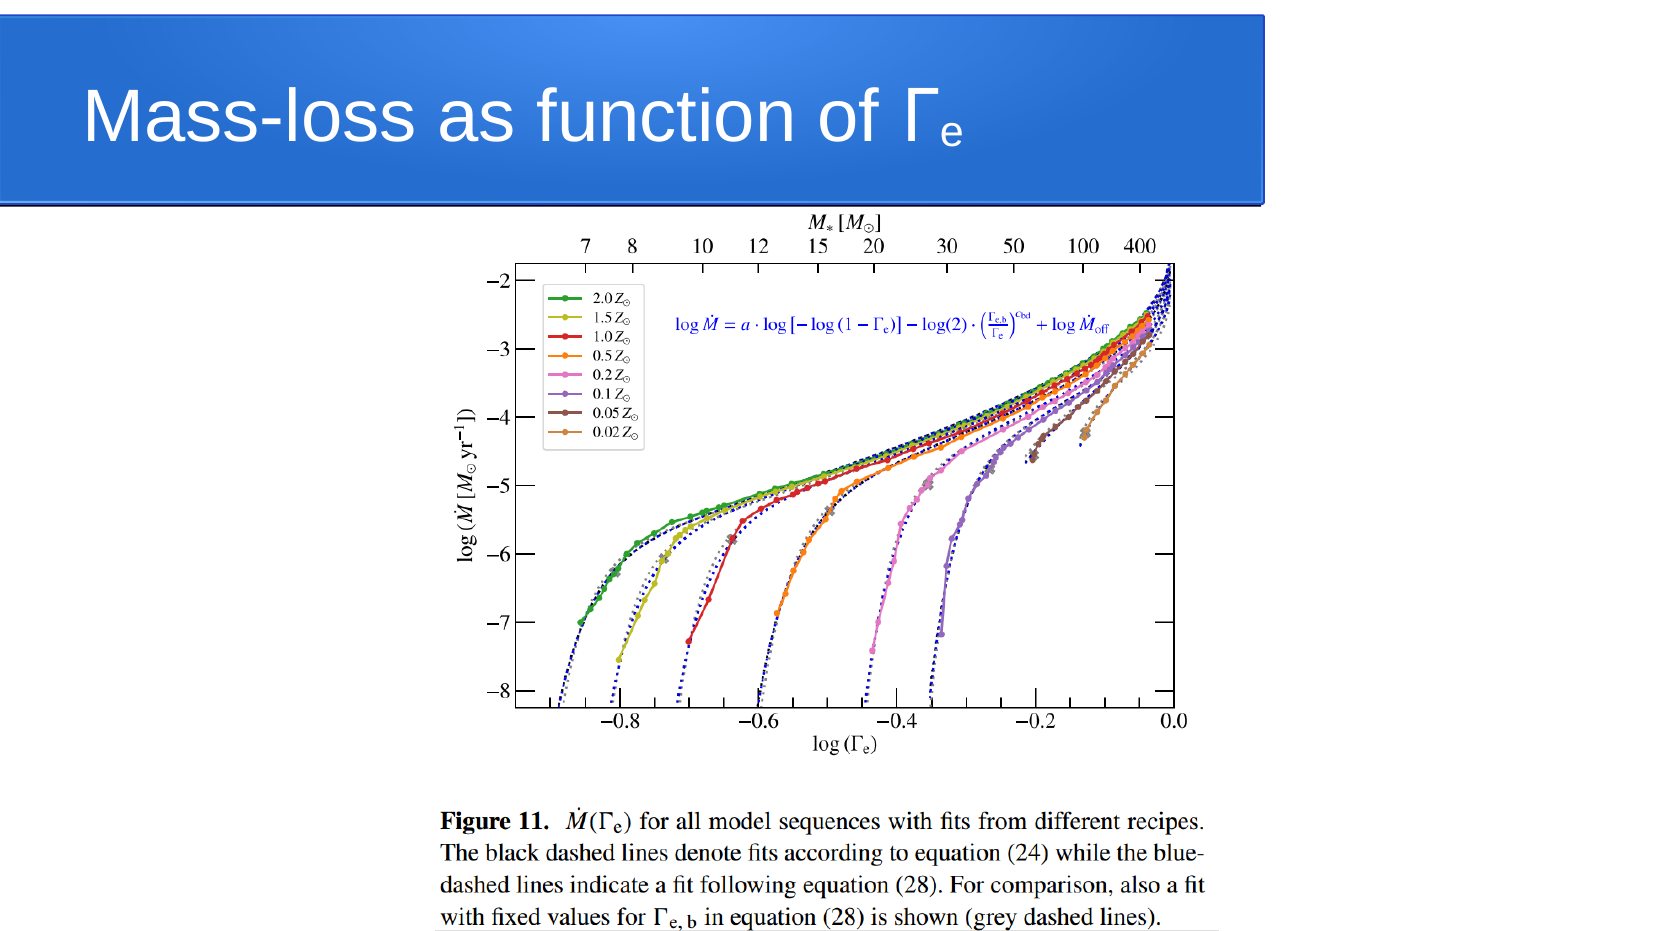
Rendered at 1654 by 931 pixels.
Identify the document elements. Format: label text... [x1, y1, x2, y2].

title Mass-loss as function of Γe [82, 35, 1235, 189]
picture [435, 209, 1219, 931]
